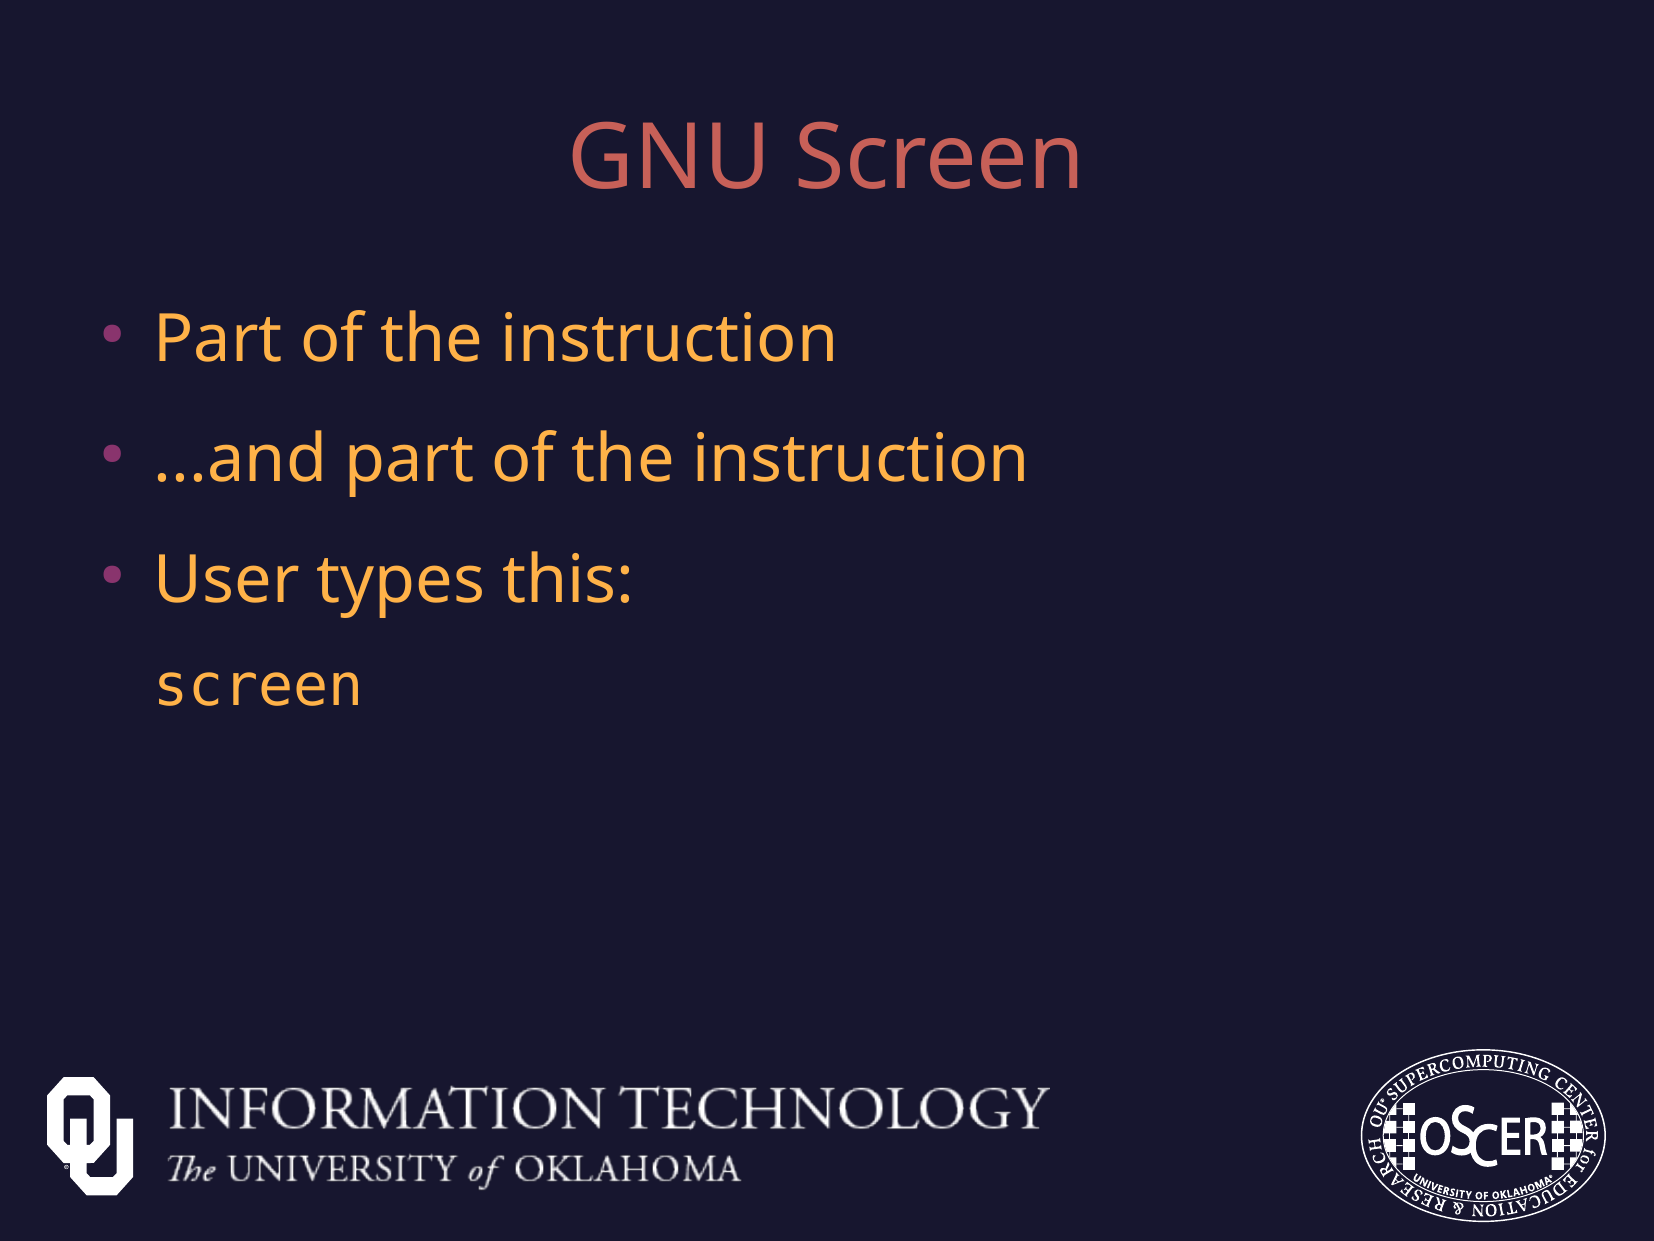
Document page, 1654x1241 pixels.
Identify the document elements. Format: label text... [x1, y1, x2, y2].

title GNU Screen [82, 49, 1571, 257]
picture [159, 1075, 1050, 1195]
list Part of the instruction ...and part of the instruction User types this: screen [82, 290, 1571, 1010]
